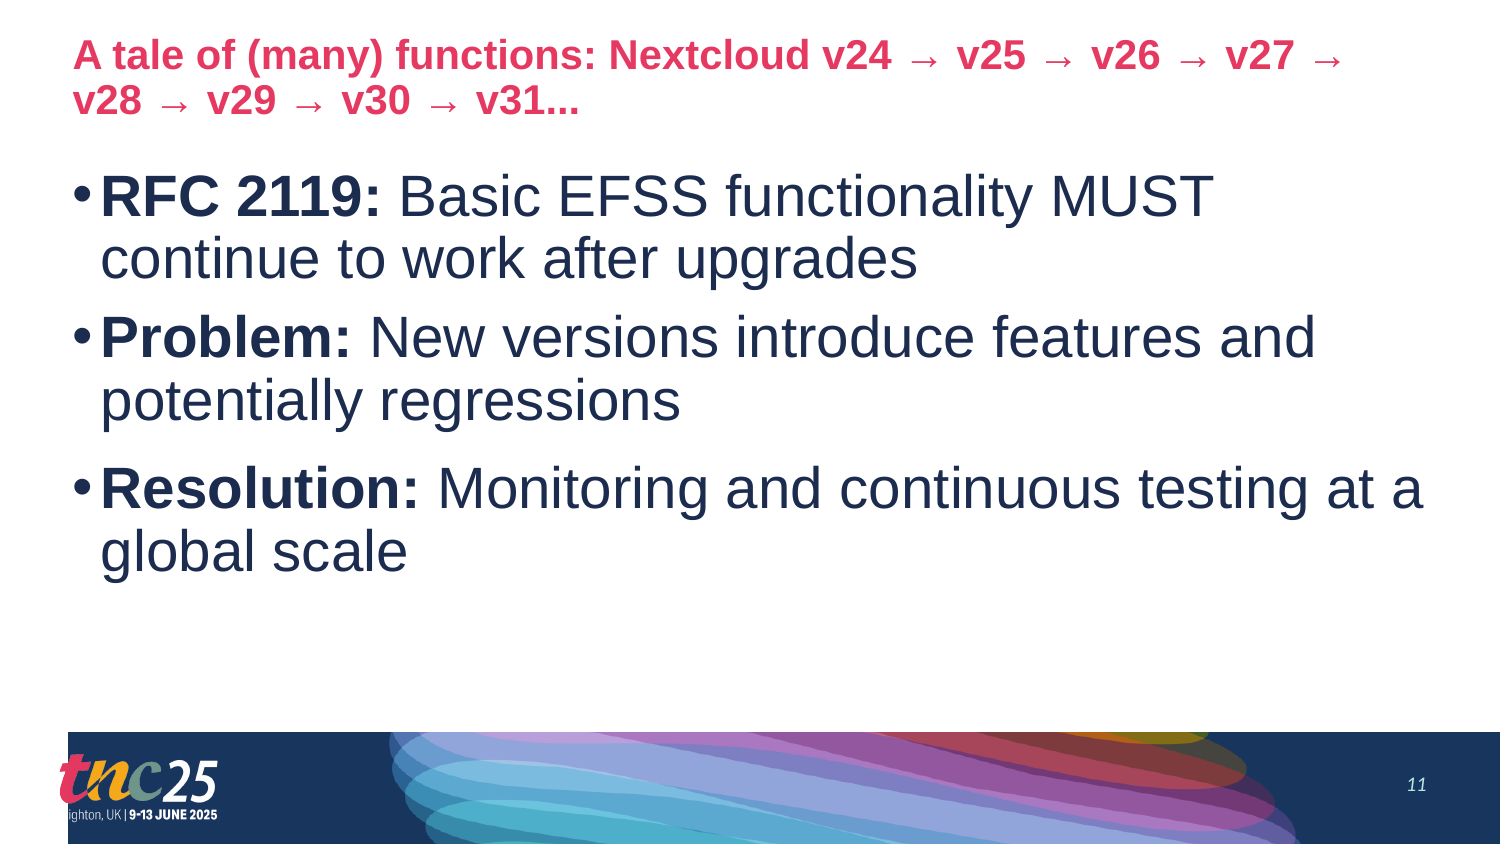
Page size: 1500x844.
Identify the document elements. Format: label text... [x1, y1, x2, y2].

picture [57, 754, 218, 824]
title A tale of (many) functions: Nextcloud v24 → v25 → v26 → v27 → v28 → v29 → v30 → v31... [57, 21, 1442, 136]
picture [344, 732, 1500, 844]
list RFC 2119: Basic EFSS functionality MUST continue to work after upgrades Problem: New versions introduce features and potentially regressions Resolution: Monitoring and continuous testing at a global scale [57, 158, 1443, 709]
